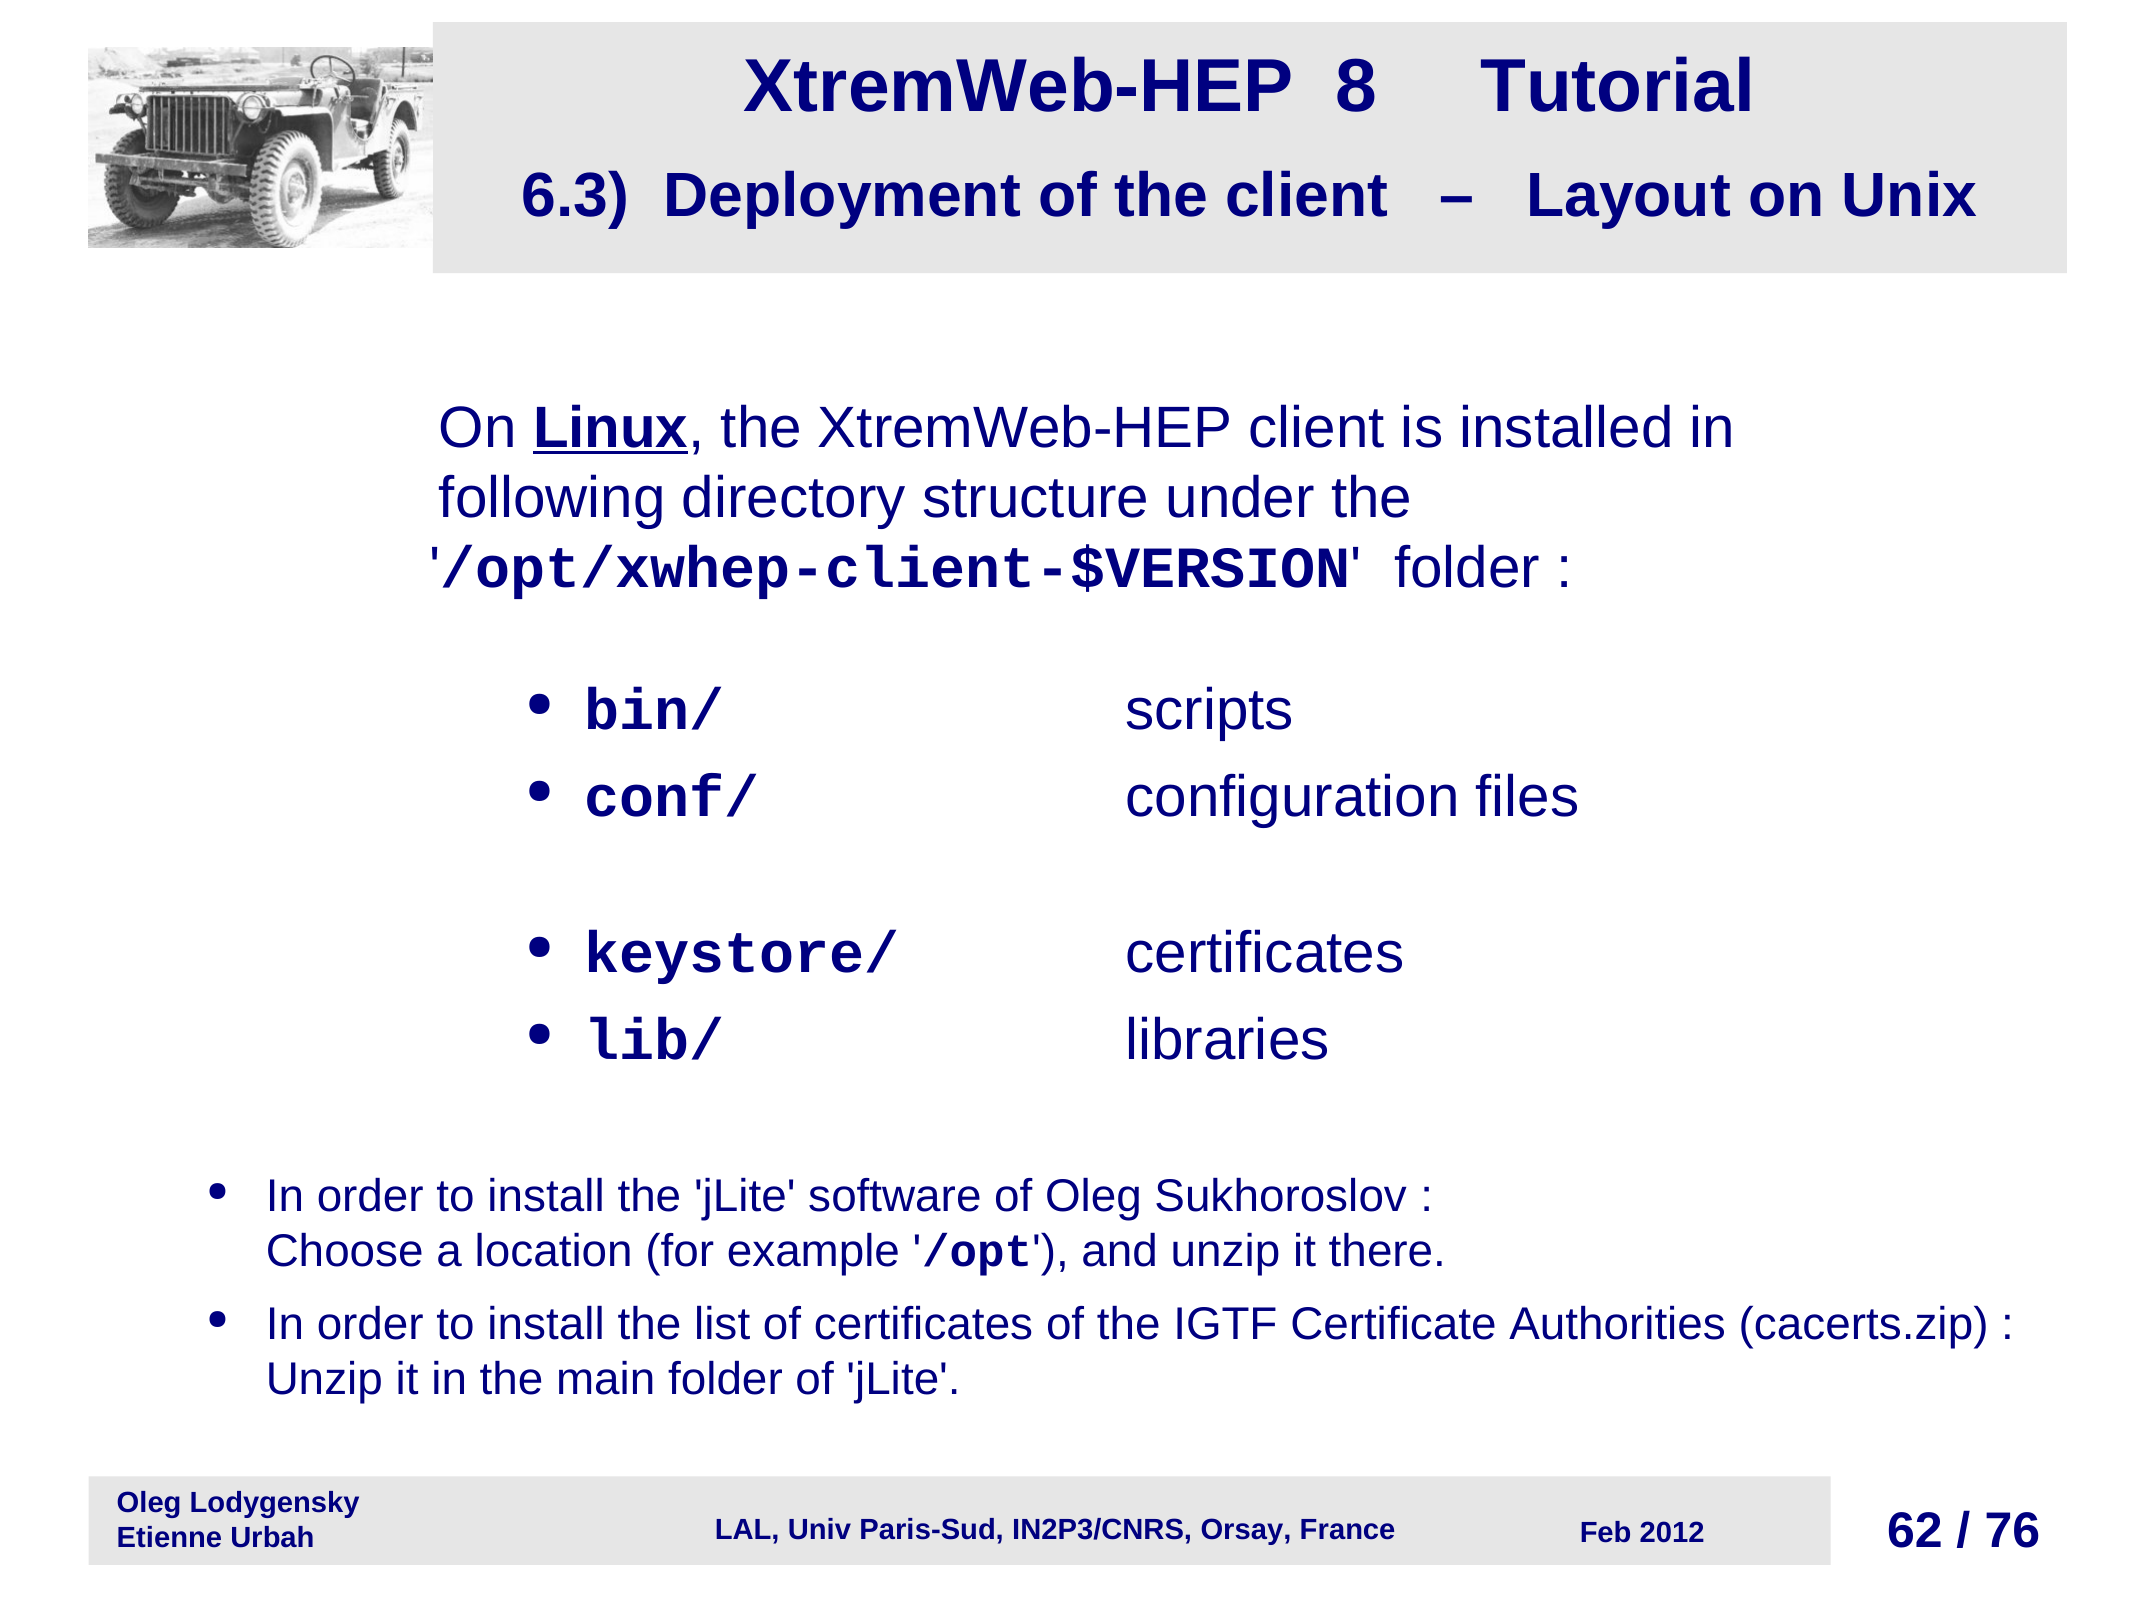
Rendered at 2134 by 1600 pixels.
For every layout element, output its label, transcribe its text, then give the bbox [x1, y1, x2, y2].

picture [88, 47, 433, 248]
text_box bin/ conf/ keystore/ lib/ [525, 618, 910, 1072]
text_box scripts configuration files certificates libraries [1116, 603, 1870, 1063]
text_box On Linux, the XtremWeb-HEP client is installed in following directory structure under the '/opt/xwhep-client-$VERSION' folder : [429, 389, 1751, 618]
title 6.3) Deployment of the client – Layout on Unix [442, 118, 2067, 266]
text_box In order to install the 'jLite' software of Oleg Sukhoroslov : Choose a location (for example '/opt'), and unzip it there. In order to install the list of certificates of the IGTF Certificate Authorities (cacerts.zip) : Unzip it in the main folder of 'jLite'. [191, 1150, 2038, 1419]
